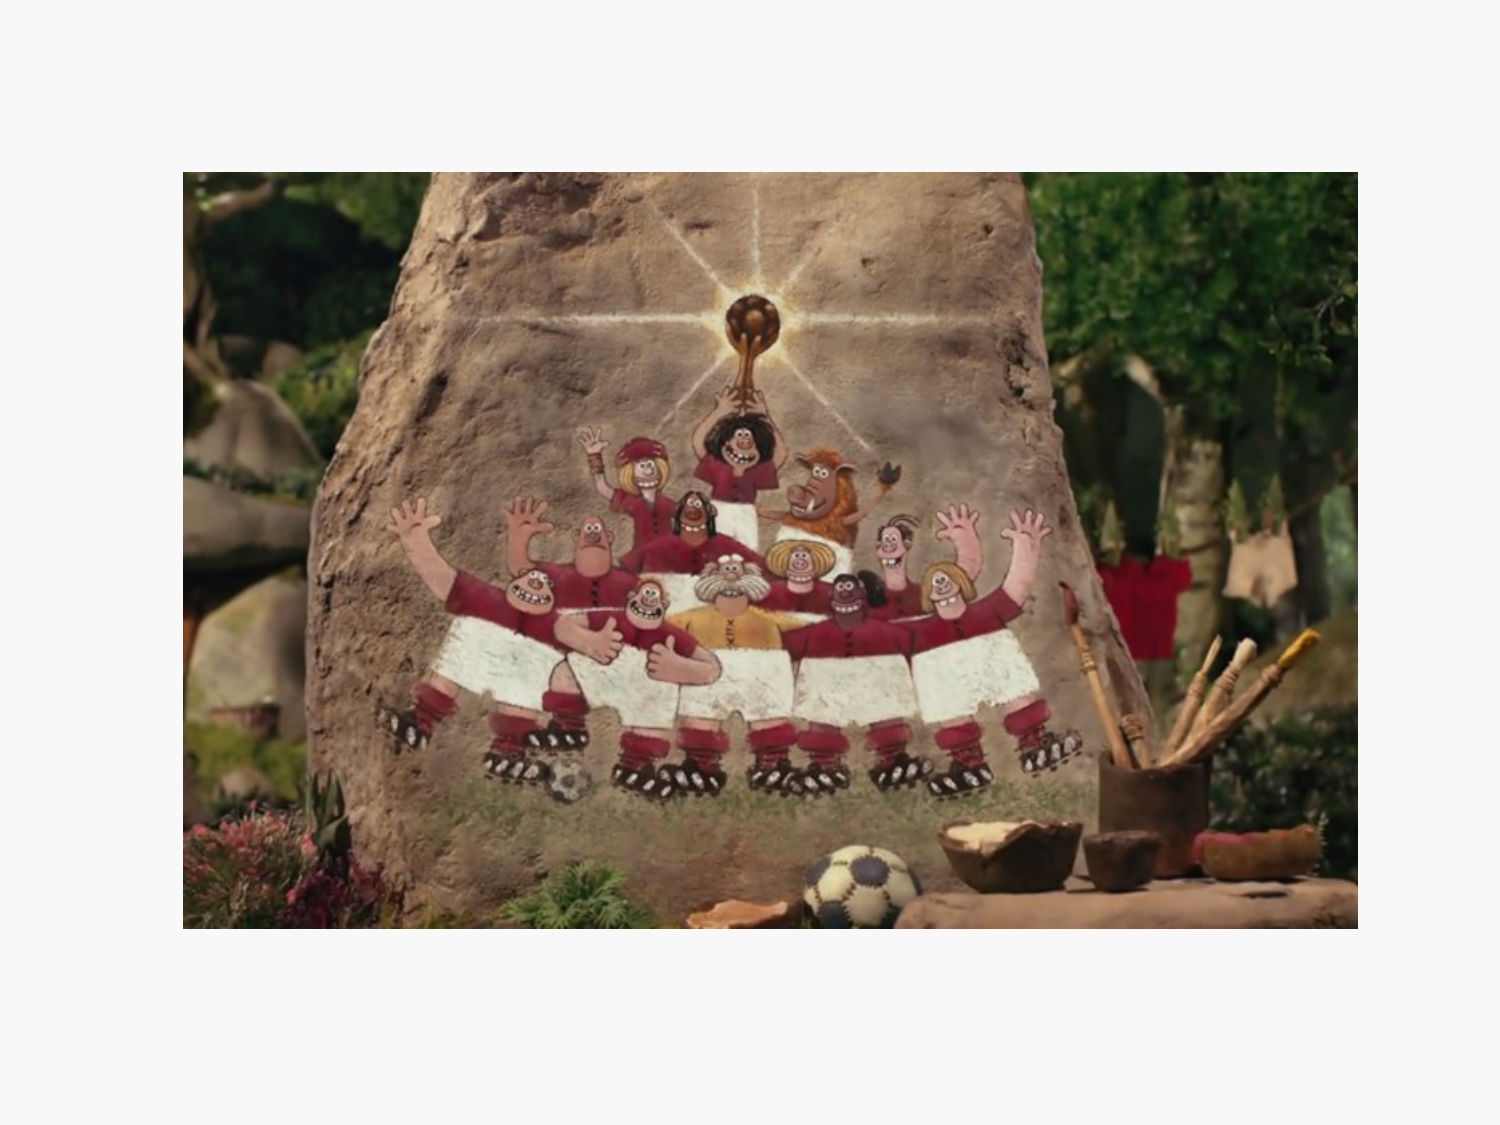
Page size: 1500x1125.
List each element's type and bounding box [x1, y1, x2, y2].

picture [183, 172, 1358, 929]
